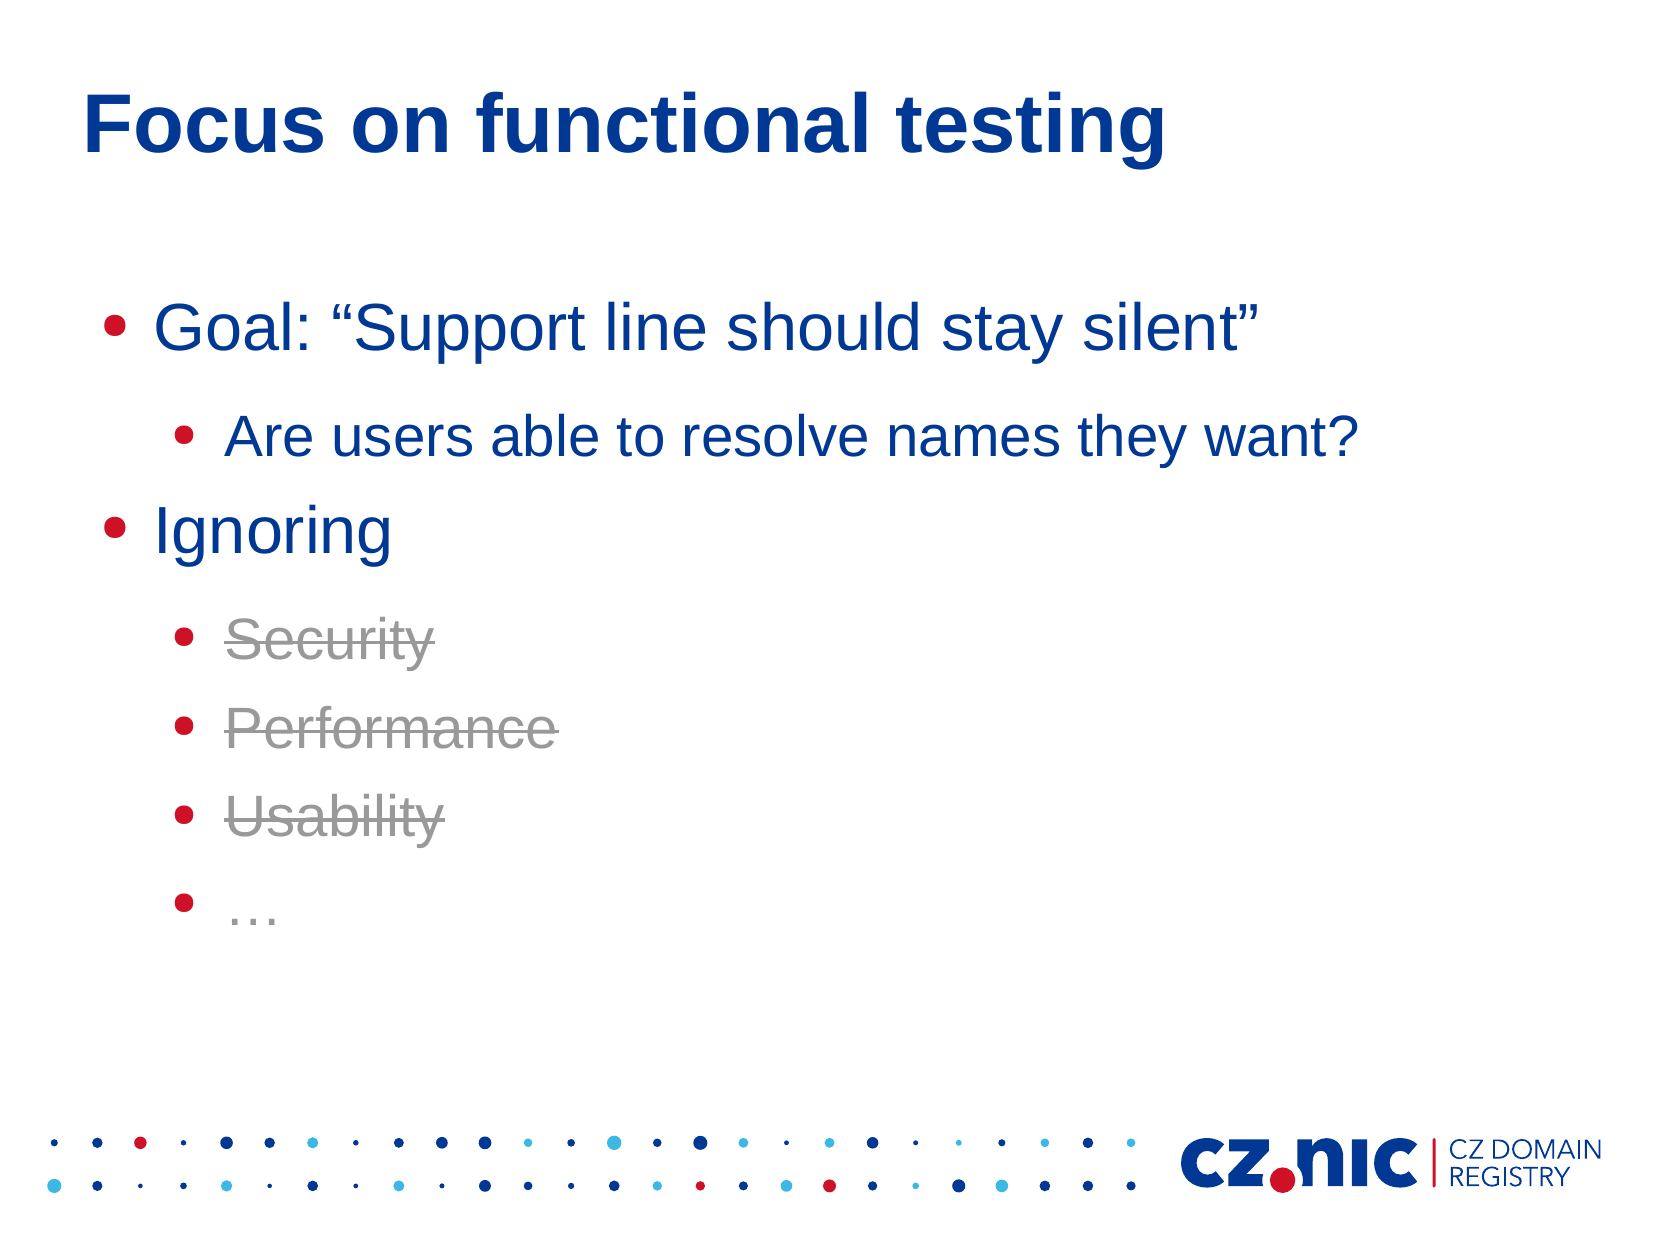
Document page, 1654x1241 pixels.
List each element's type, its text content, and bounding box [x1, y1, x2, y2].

list Goal: “Support line should stay silent” Are users able to resolve names they want? Ignoring Security Performance Usability … [82, 290, 1571, 1109]
title Focus on functional testing [82, 70, 1571, 178]
